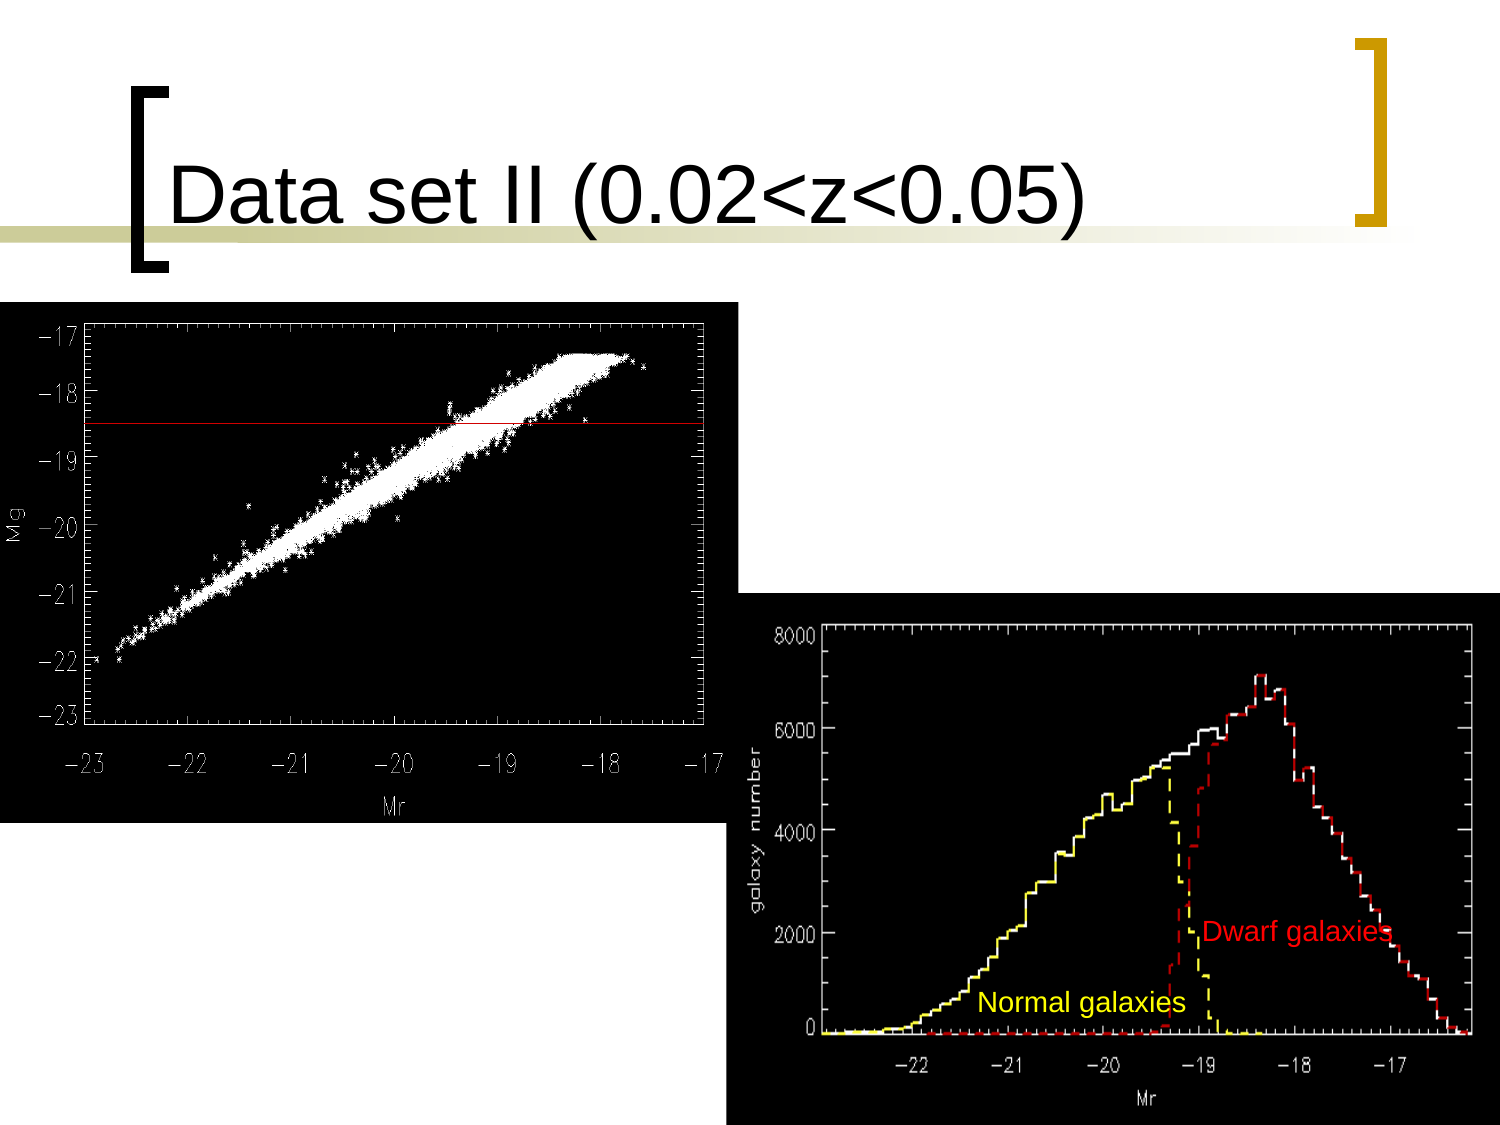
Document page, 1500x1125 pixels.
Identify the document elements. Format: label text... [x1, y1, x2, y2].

text_box Normal galaxies [962, 976, 1247, 1027]
picture [0, 302, 1500, 1125]
title Data set II (0.02<z<0.05) [152, 15, 1328, 248]
text_box Dwarf galaxies [1187, 904, 1471, 956]
